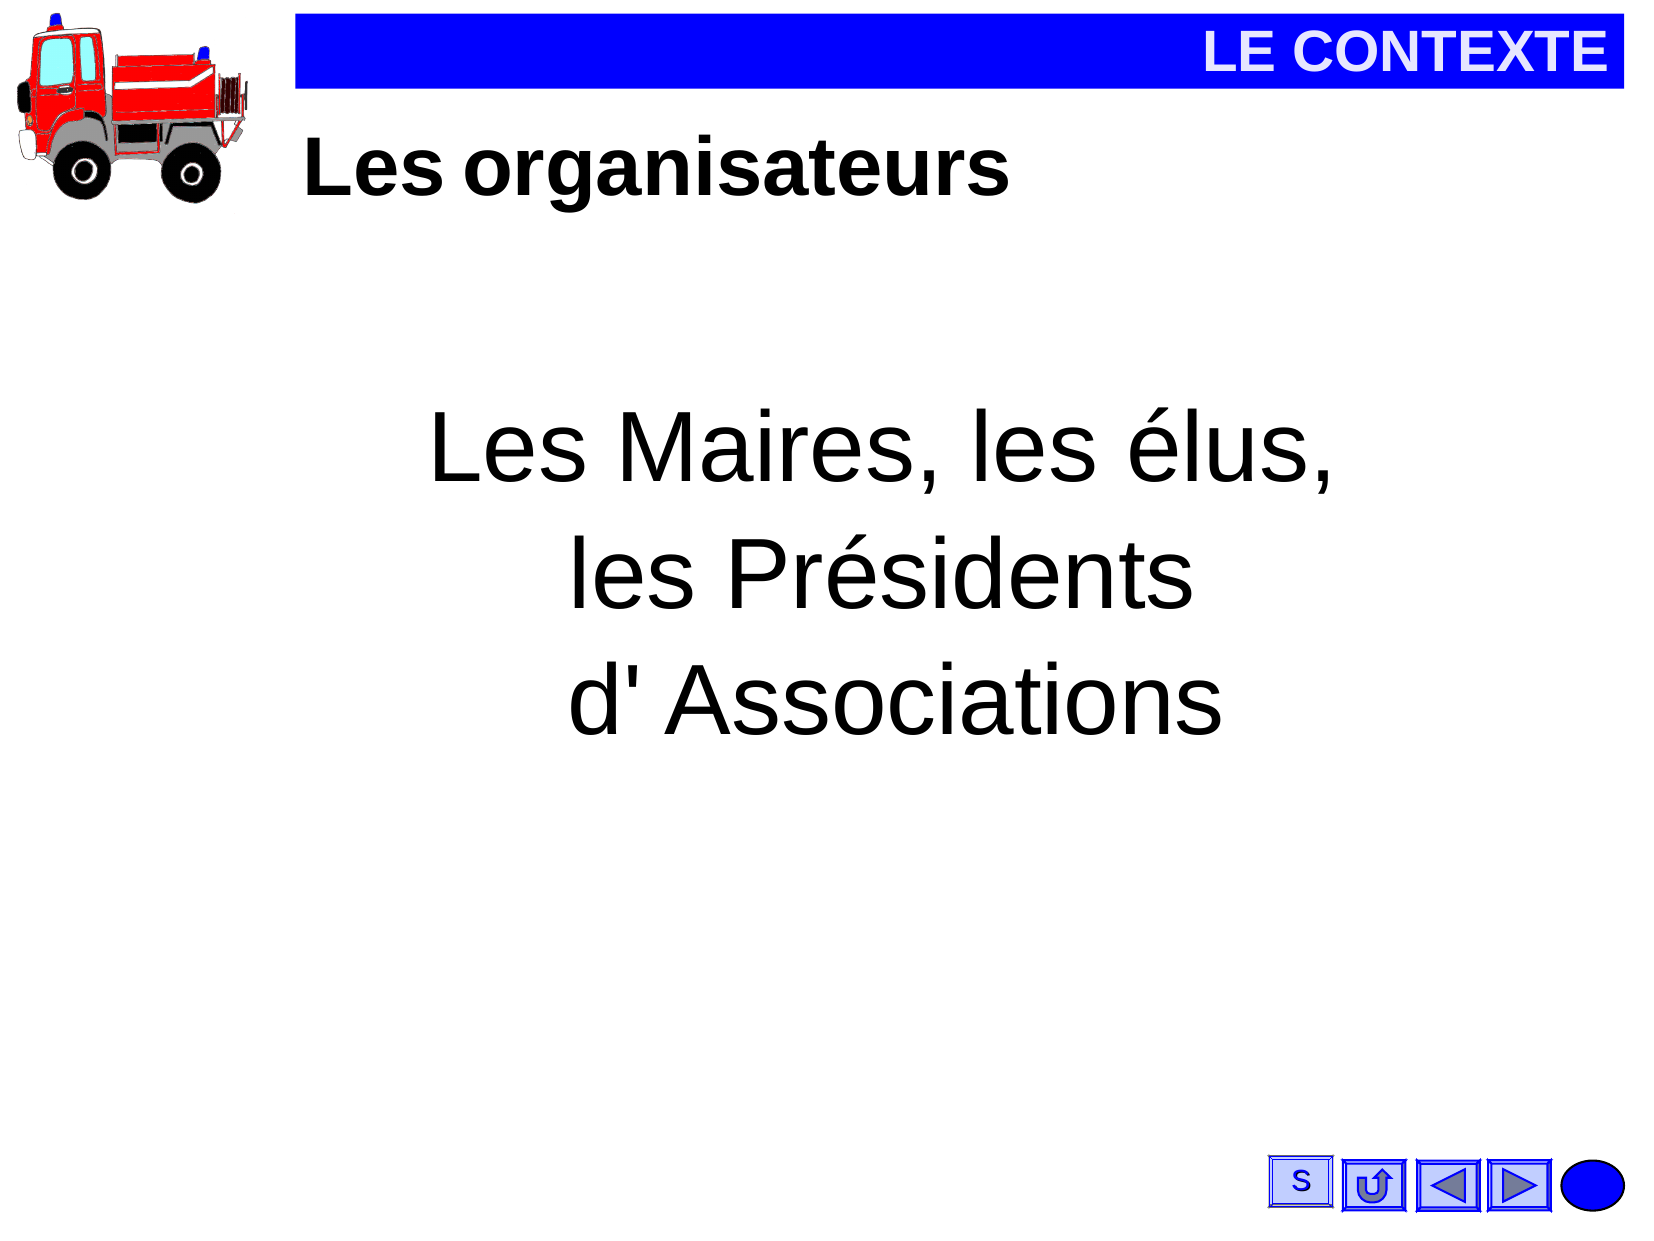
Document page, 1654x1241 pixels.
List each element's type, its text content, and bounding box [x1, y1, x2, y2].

text_box [1561, 1160, 1625, 1211]
text_box Les organisateurs [287, 112, 1028, 221]
text_box LE CONTEXTE [295, 13, 1625, 89]
list Les Maires, les élus, les Présidents d' Associations [230, 383, 1506, 890]
picture [8, 8, 257, 216]
